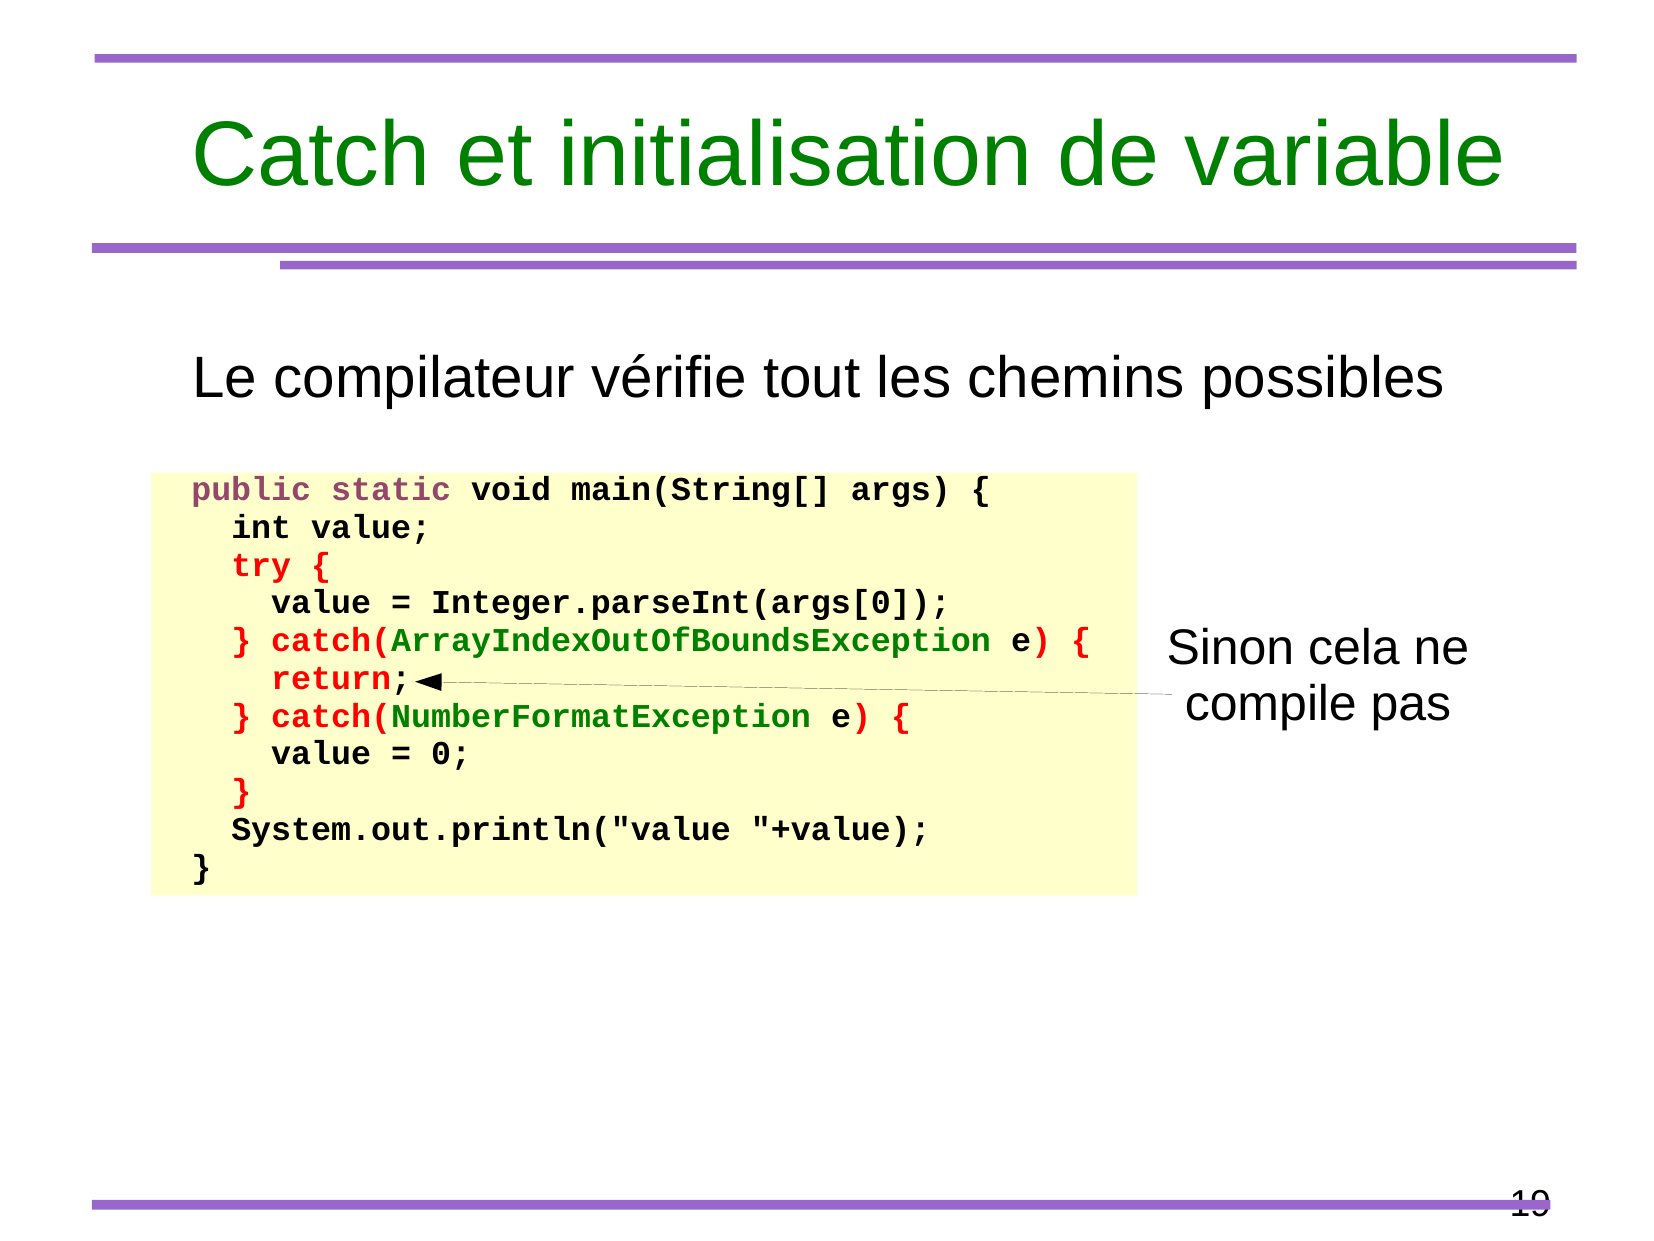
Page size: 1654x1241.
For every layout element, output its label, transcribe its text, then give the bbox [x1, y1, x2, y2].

text_box public static void main(String[] args) { int value; try { value = Integer.parseInt(args[0]); } catch(ArrayIndexOutOfBoundsException e) { return; } catch(NumberFormatException e) { value = 0; } System.out.println("value "+value); } [151, 472, 1138, 896]
list Le compilateur vérifie tout les chemins possibles [121, 344, 1534, 424]
text_box Sinon cela ne compile pas [1166, 619, 1470, 732]
title Catch et initialisation de variable [121, 49, 1534, 257]
